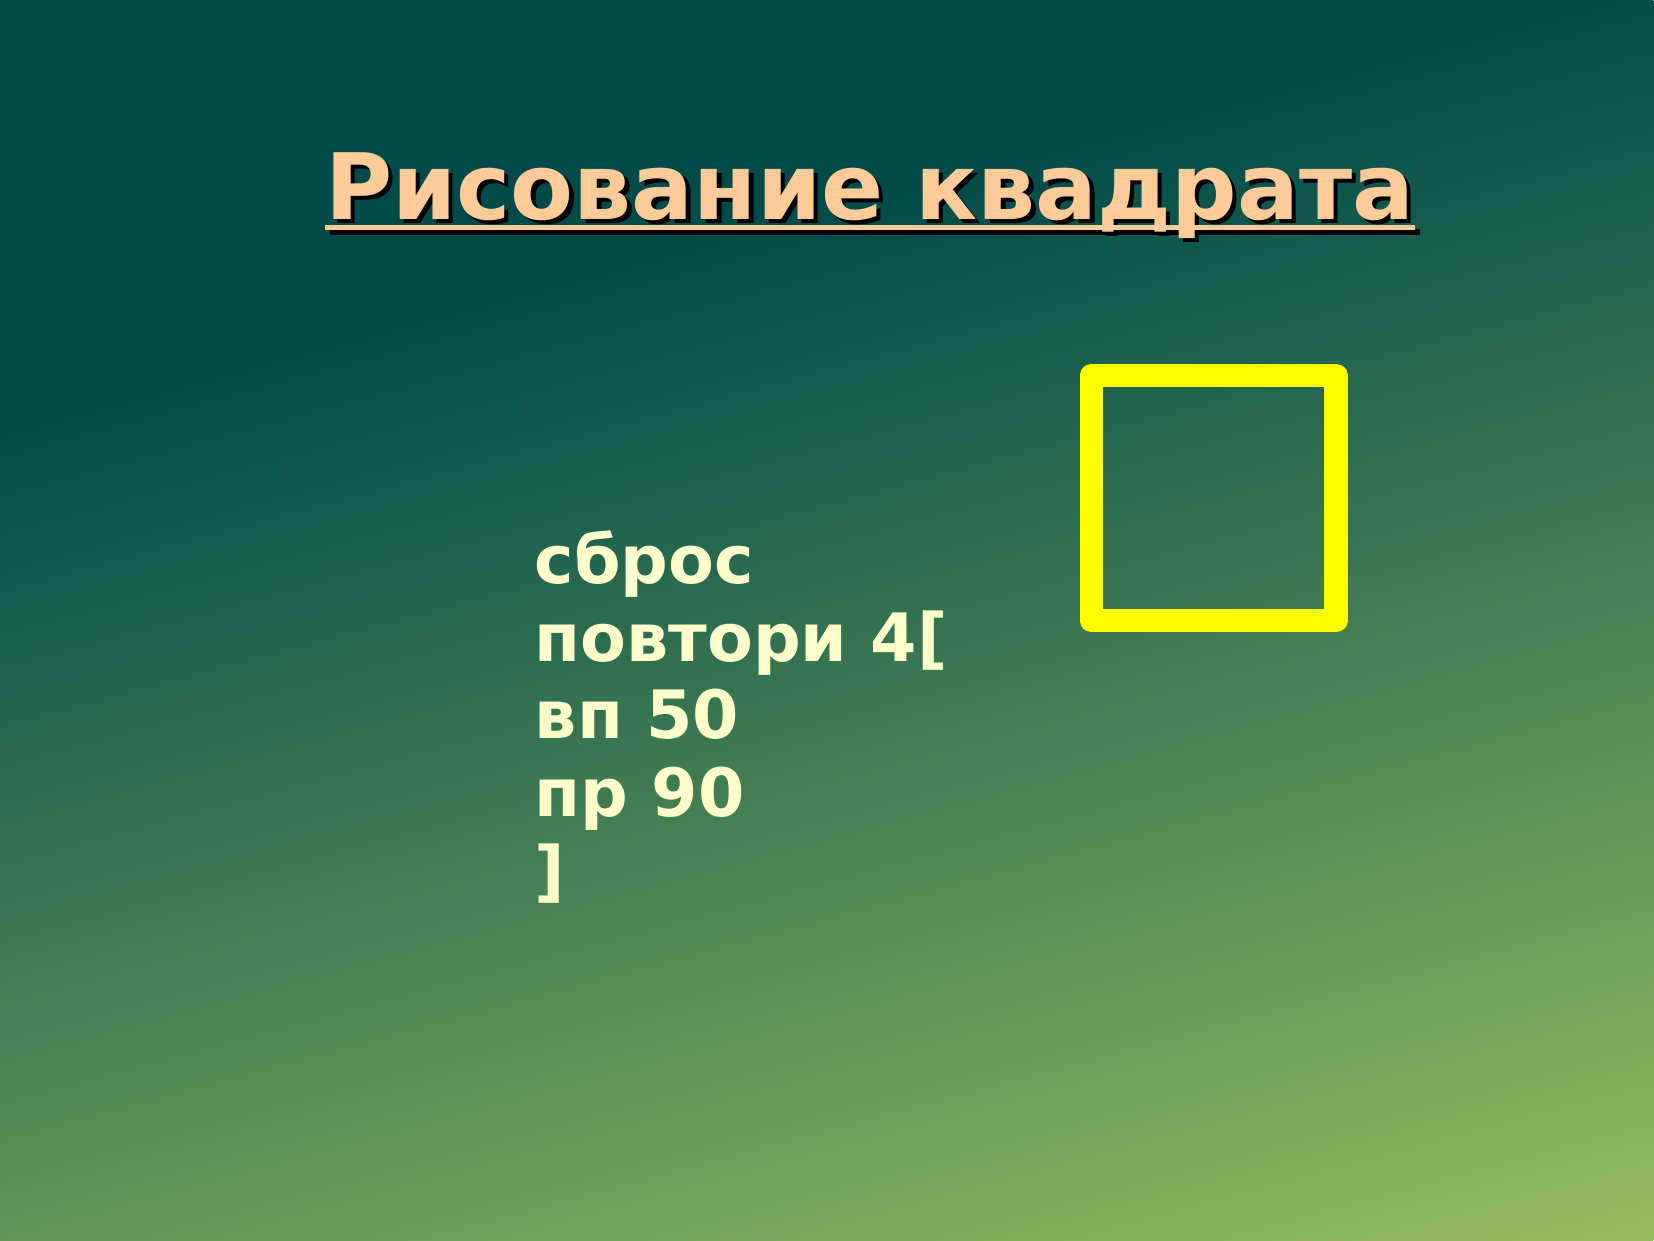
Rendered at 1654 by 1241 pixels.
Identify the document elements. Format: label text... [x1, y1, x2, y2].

title Рисование квадрата [126, 91, 1615, 284]
subtitle сброс повтори 4[ вп 50 пр 90 ] [535, 313, 1064, 1118]
